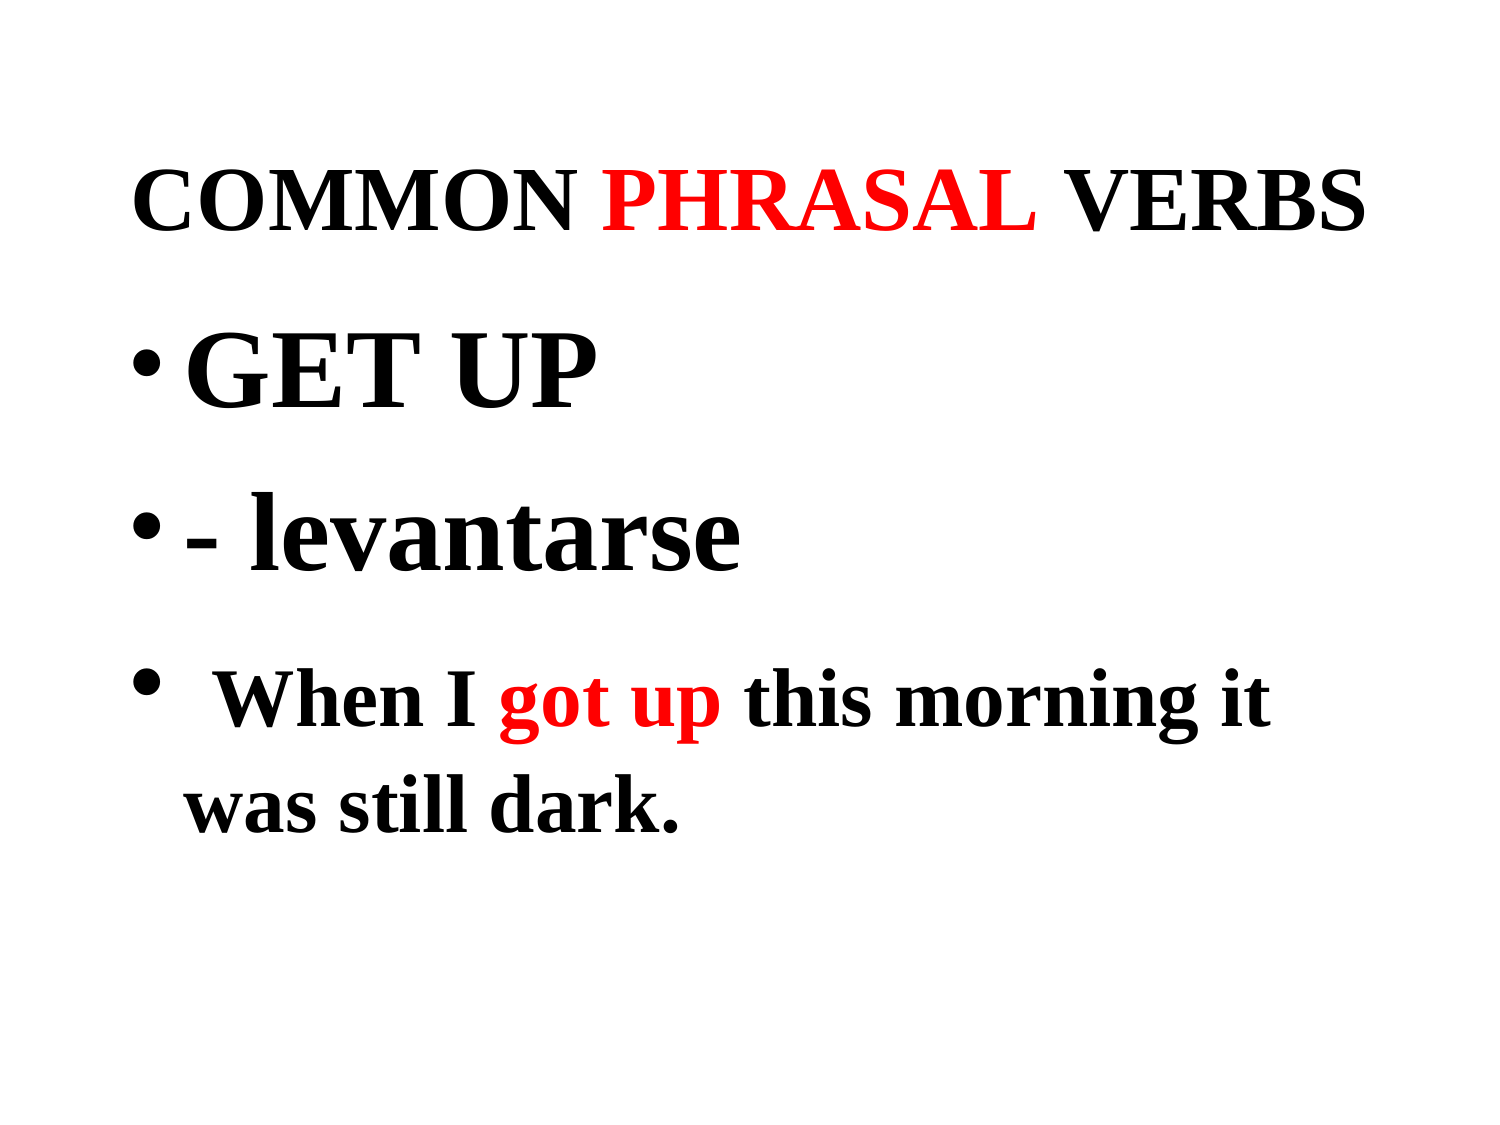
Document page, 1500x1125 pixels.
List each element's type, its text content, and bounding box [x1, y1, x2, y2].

list GET UP - levantarse When I got up this morning it was still dark. [112, 287, 1436, 1000]
title COMMON PHRASAL VERBS [112, 99, 1388, 287]
